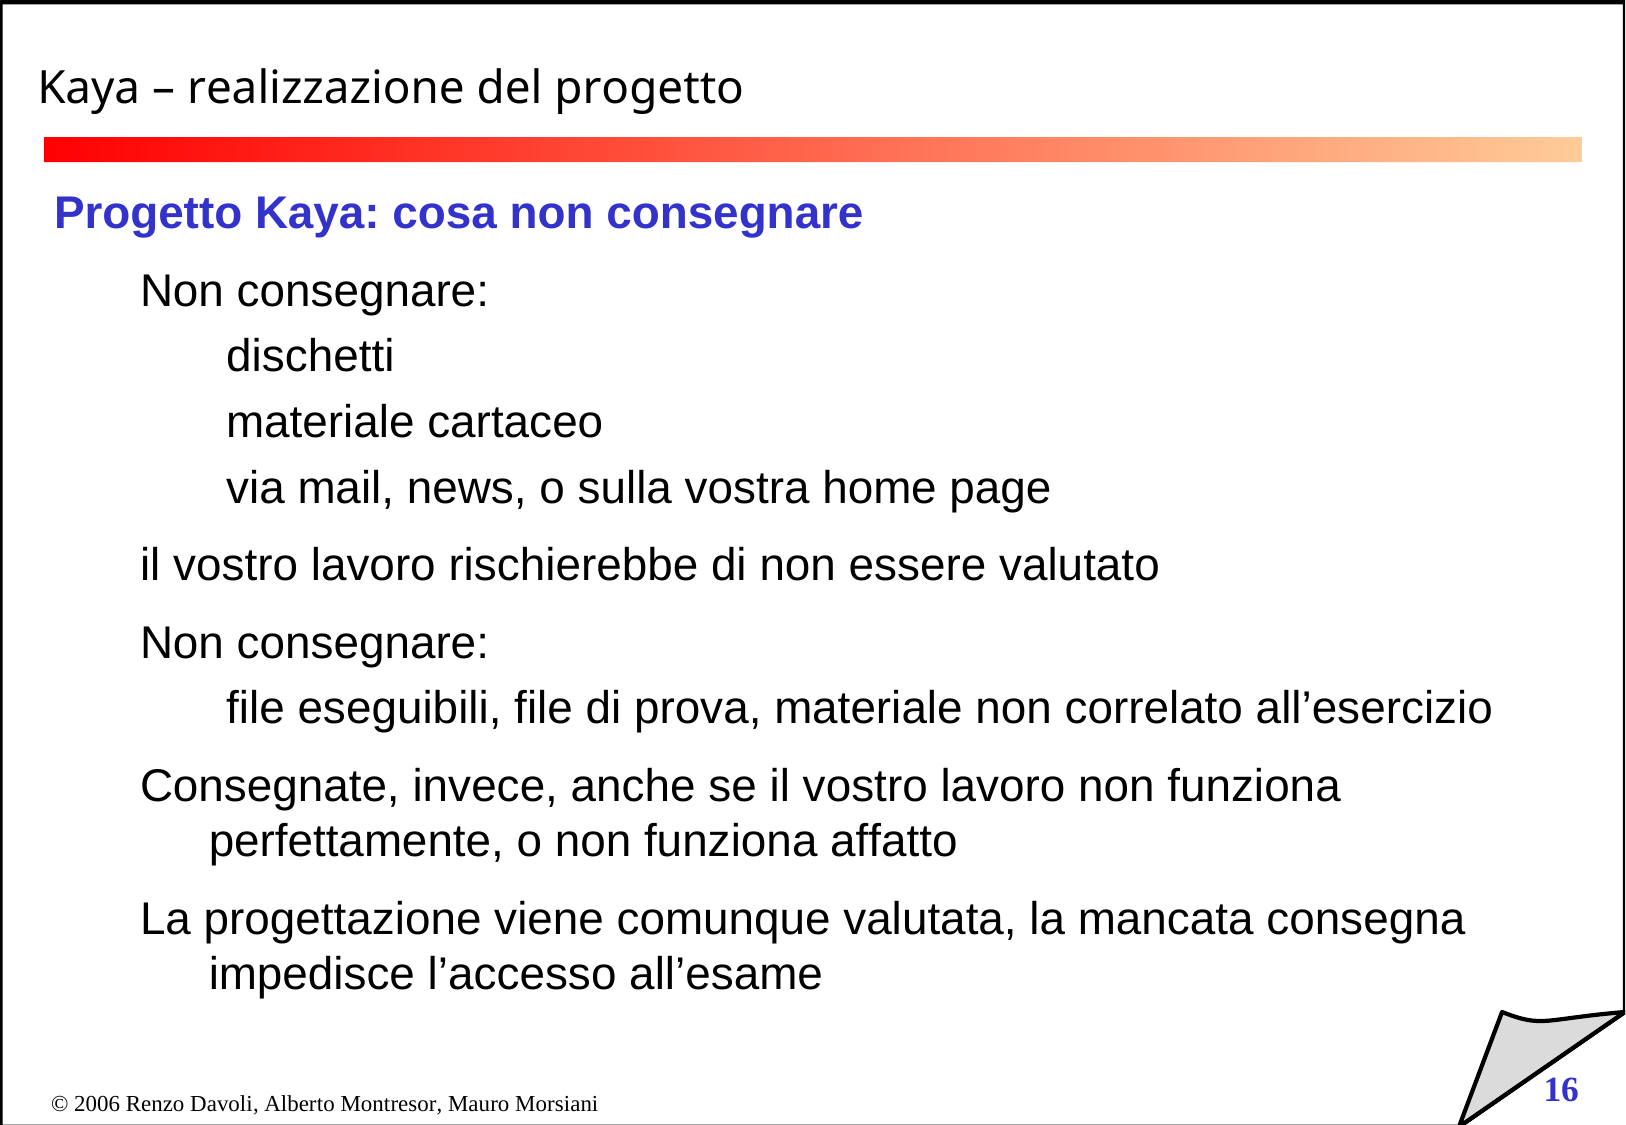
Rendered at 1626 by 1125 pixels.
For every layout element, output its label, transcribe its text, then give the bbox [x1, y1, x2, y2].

list Progetto Kaya: cosa non consegnare Non consegnare: dischetti materiale cartaceo via mail, news, o sulla vostra home page il vostro lavoro rischierebbe di non essere valutato Non consegnare: file eseguibili, file di prova, materiale non correlato all’esercizio Consegnate, invece, anche se il vostro lavoro non funziona perfettamente, o non funziona affatto La progettazione viene comunque valutata, la mancata consegna impedisce l’accesso all’esame [54, 187, 1571, 1095]
title Kaya – realizzazione del progetto [37, 44, 1588, 131]
